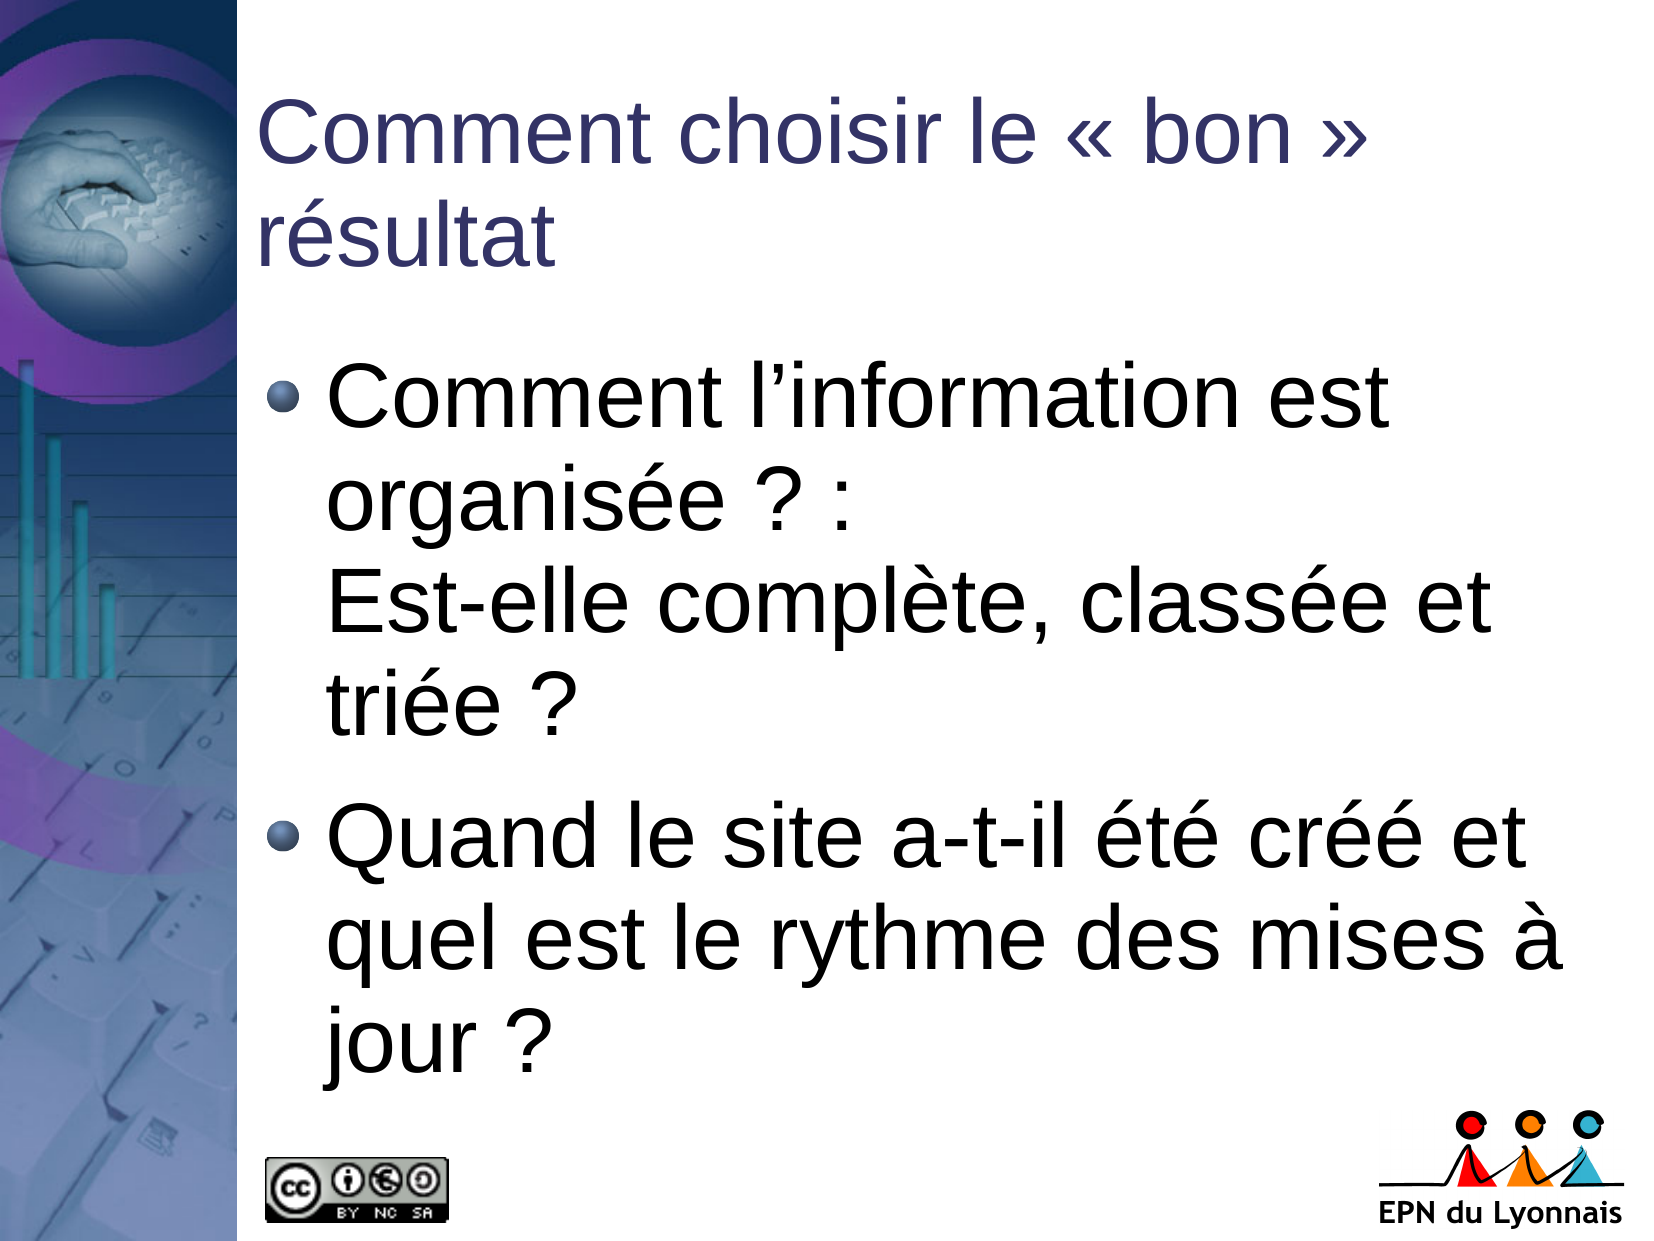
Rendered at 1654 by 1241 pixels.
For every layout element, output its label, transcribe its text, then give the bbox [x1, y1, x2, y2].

picture [1379, 1112, 1625, 1229]
picture [265, 1157, 449, 1223]
title Comment choisir le « bon » résultat [254, 80, 1640, 286]
picture [0, 0, 237, 1241]
list Comment l’information est organisée ? : Est-elle complète, classée et triée ? Quand le site a-t-il été créé et quel est le rythme des mises à jour ? [254, 344, 1640, 1112]
